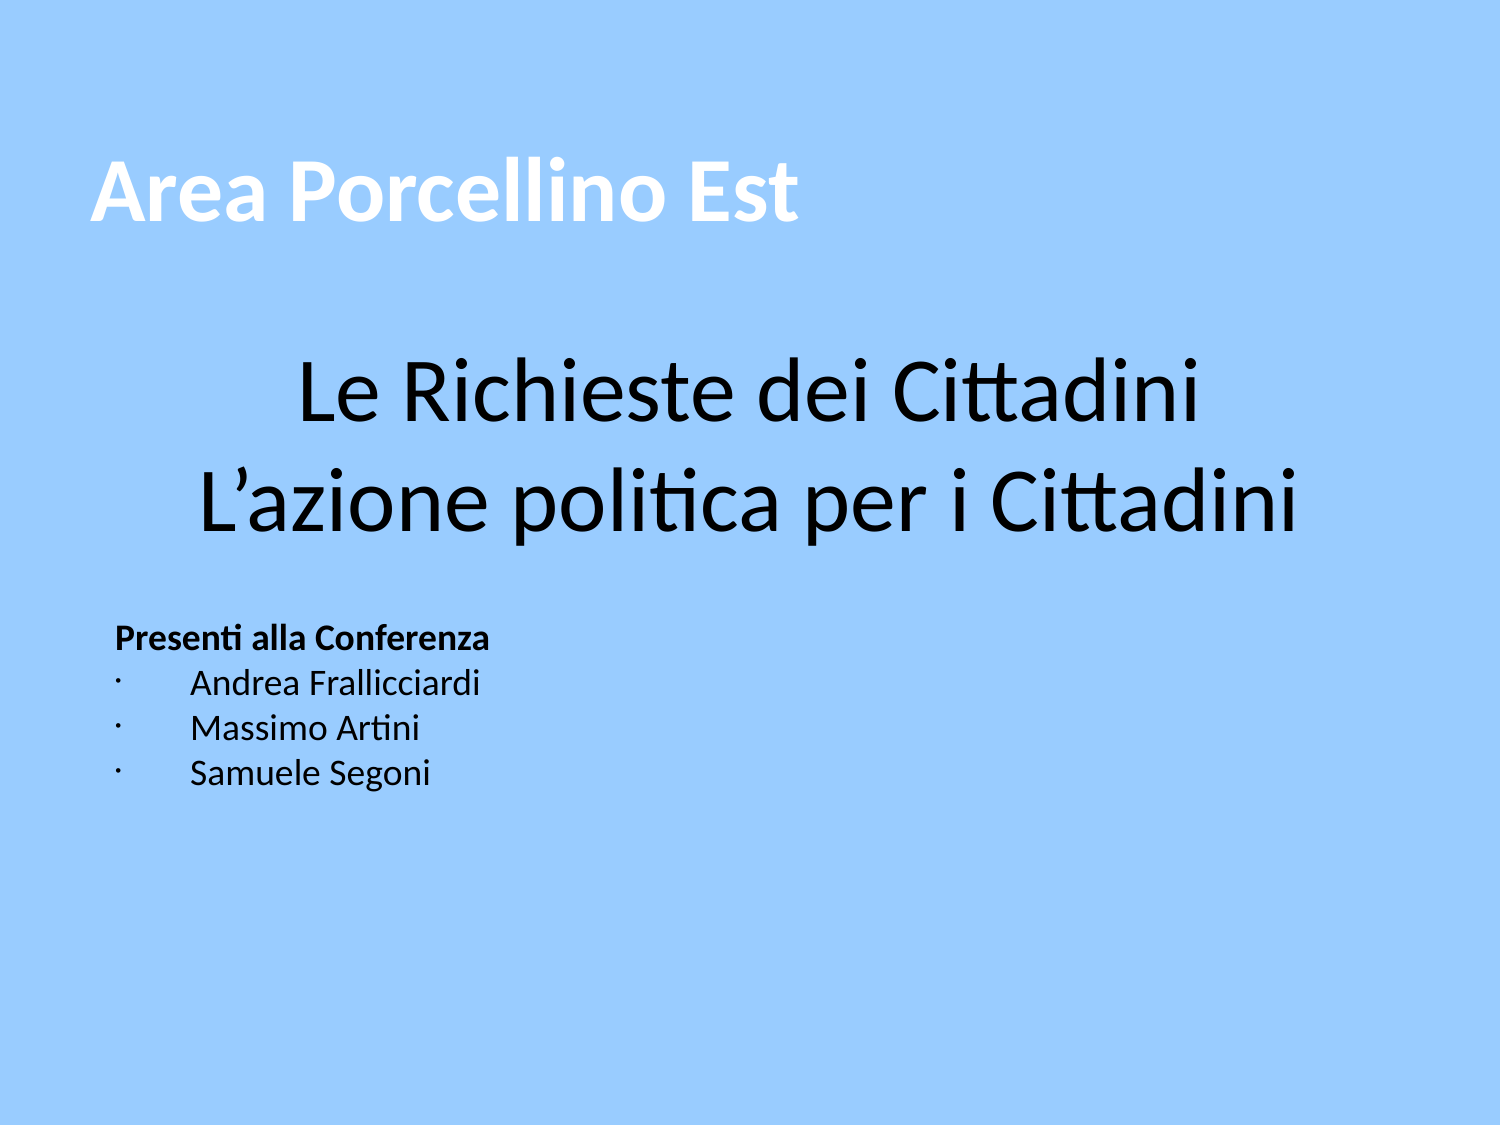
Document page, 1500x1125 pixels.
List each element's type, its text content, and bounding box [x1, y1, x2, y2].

text_box Area Porcellino Est [74, 122, 1425, 248]
text_box Presenti alla Conferenza Andrea Frallicciardi Massimo Artini Samuele Segoni [100, 597, 1400, 846]
title Le Richieste dei Cittadini L’azione politica per i Cittadini [112, 314, 1388, 557]
